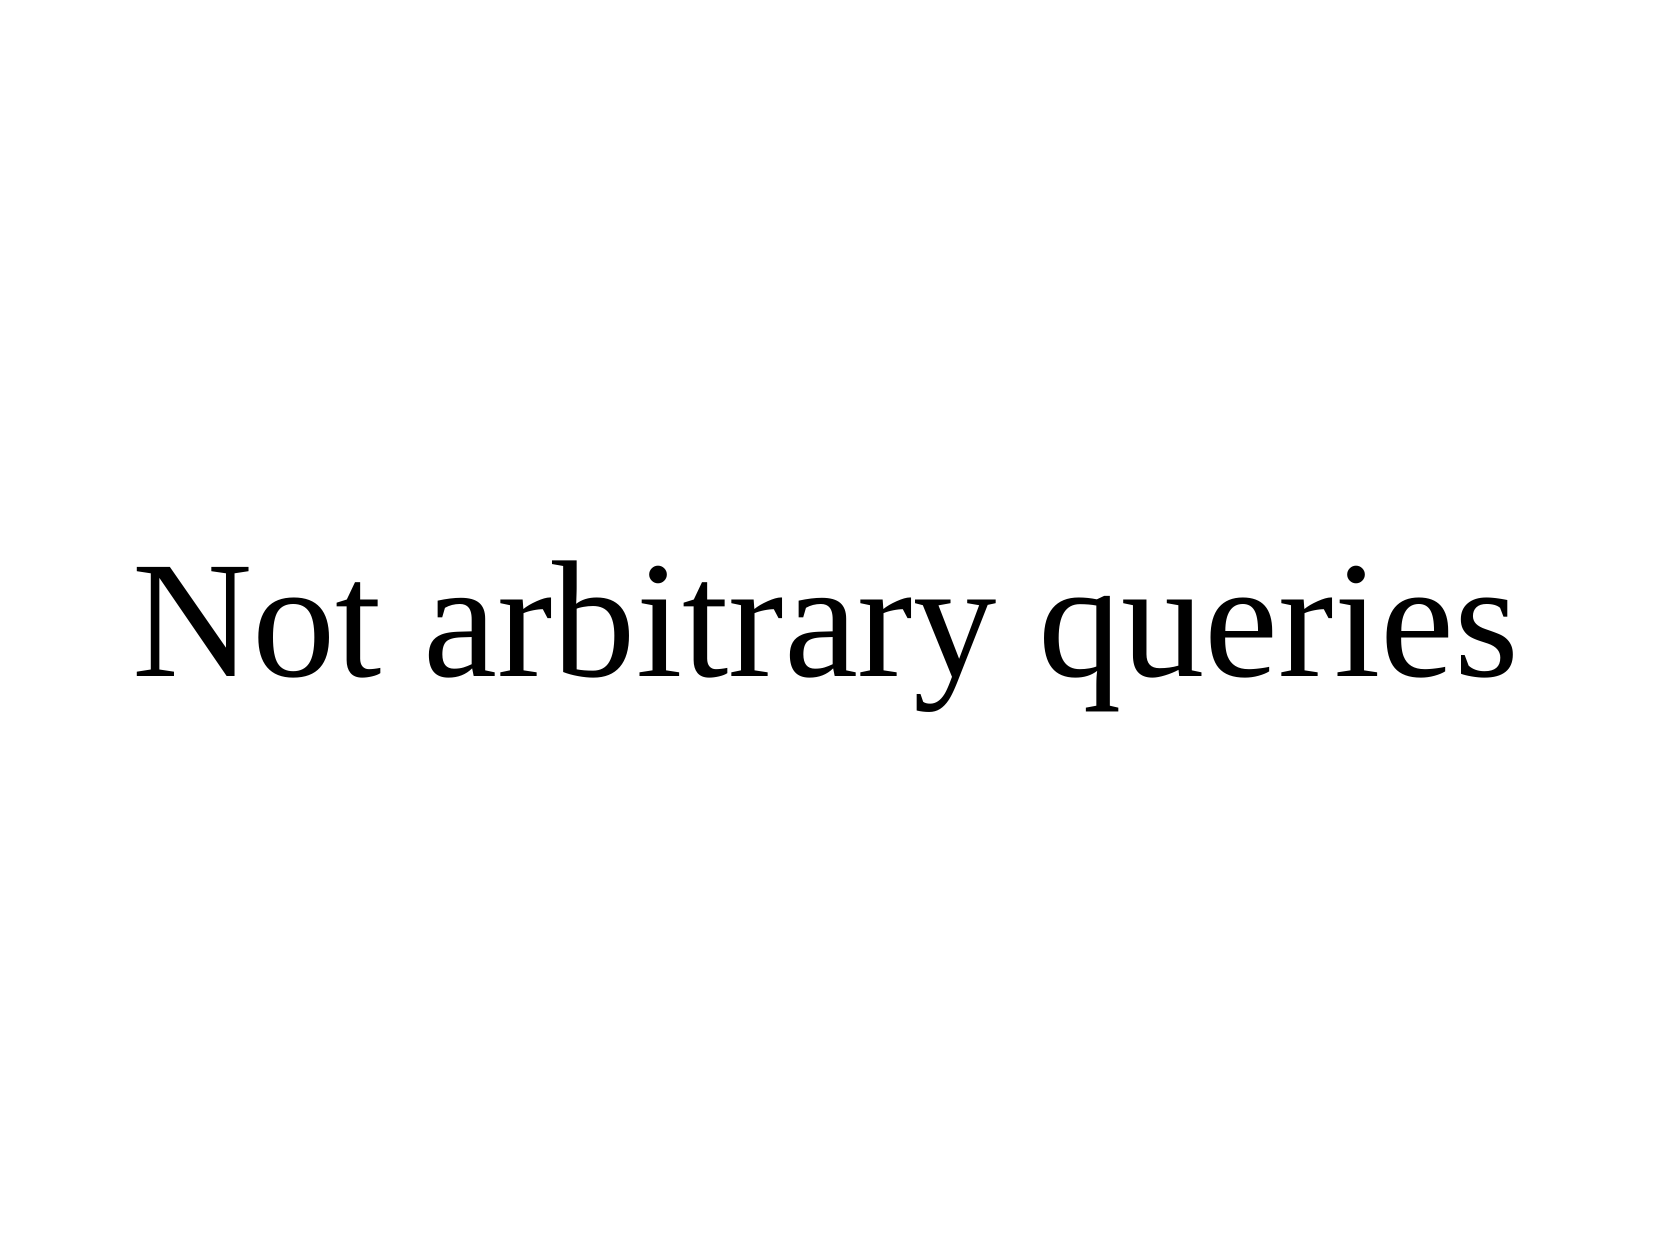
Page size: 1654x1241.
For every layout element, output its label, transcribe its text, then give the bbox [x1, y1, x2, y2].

title Not arbitrary queries [0, 516, 1654, 724]
